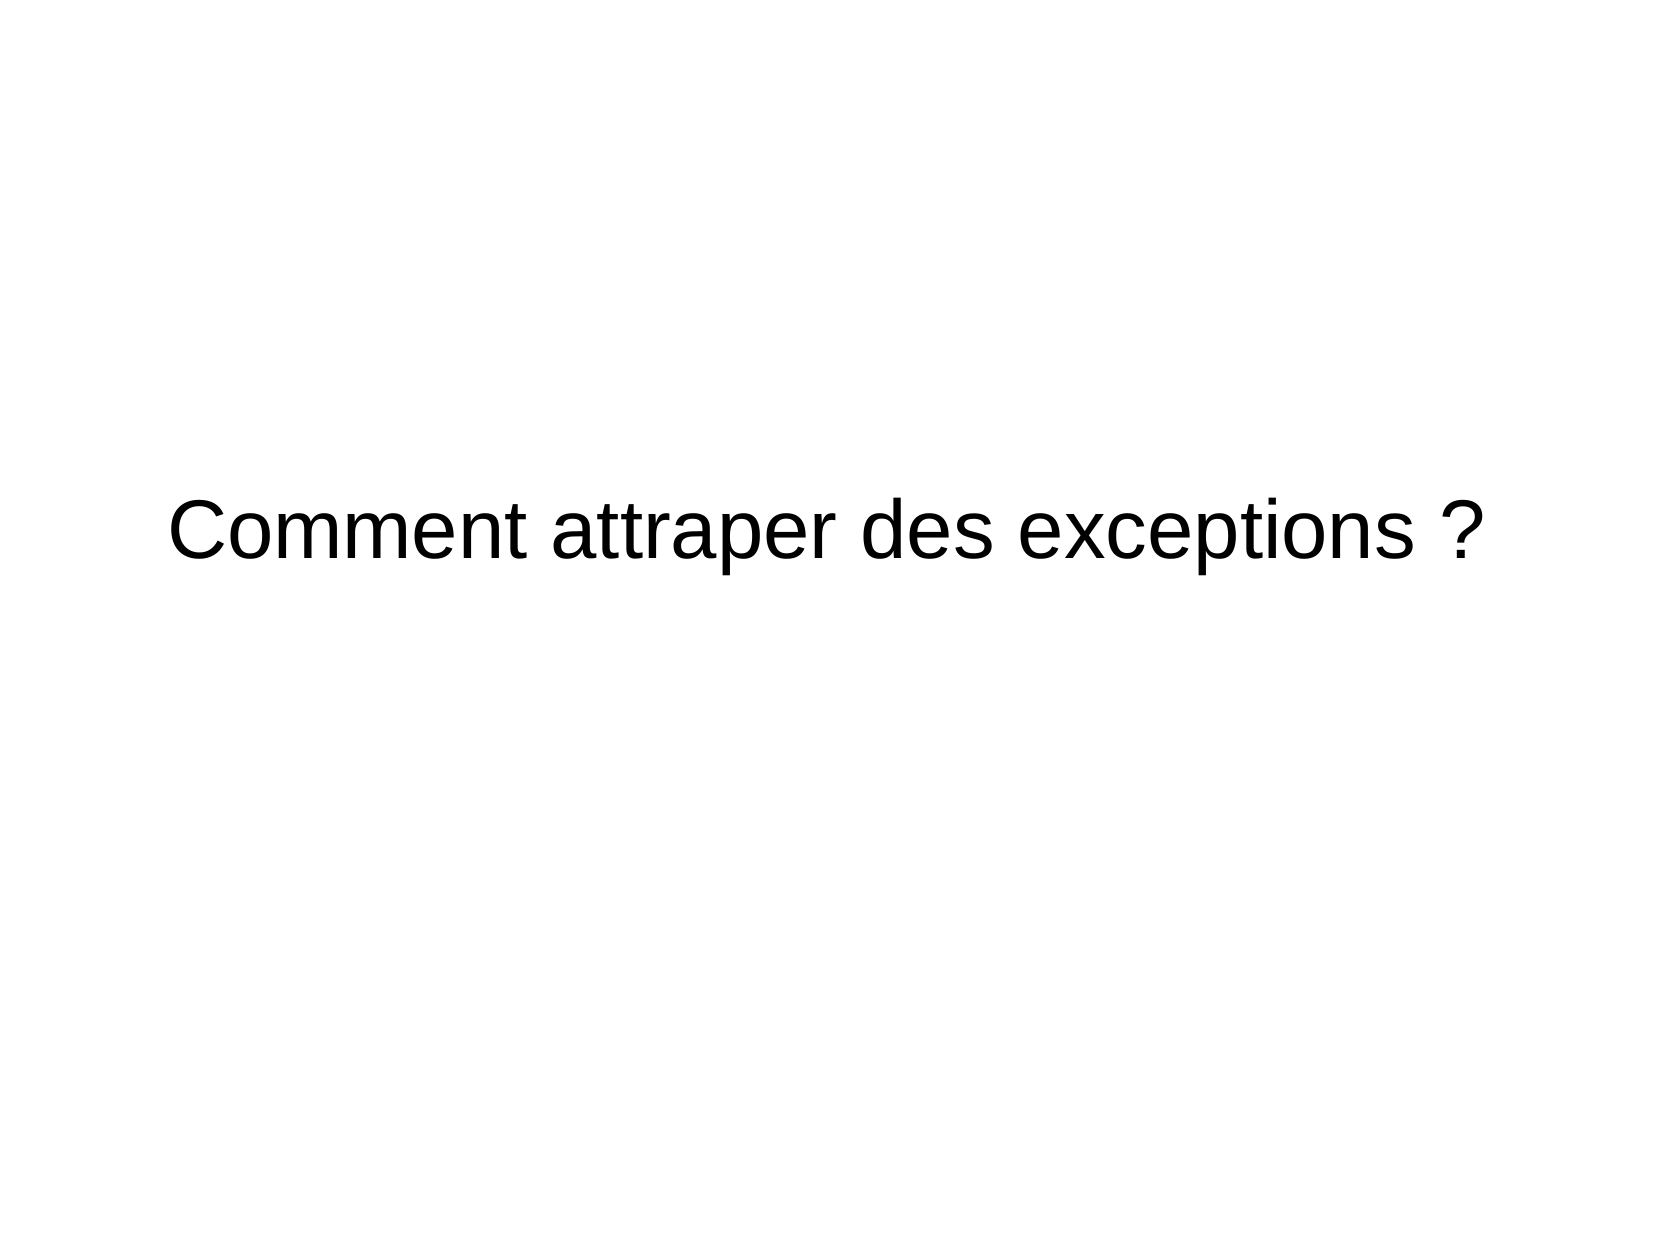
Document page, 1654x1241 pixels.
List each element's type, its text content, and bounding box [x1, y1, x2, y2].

subtitle Comment attraper des exceptions ? [82, 49, 1571, 1010]
